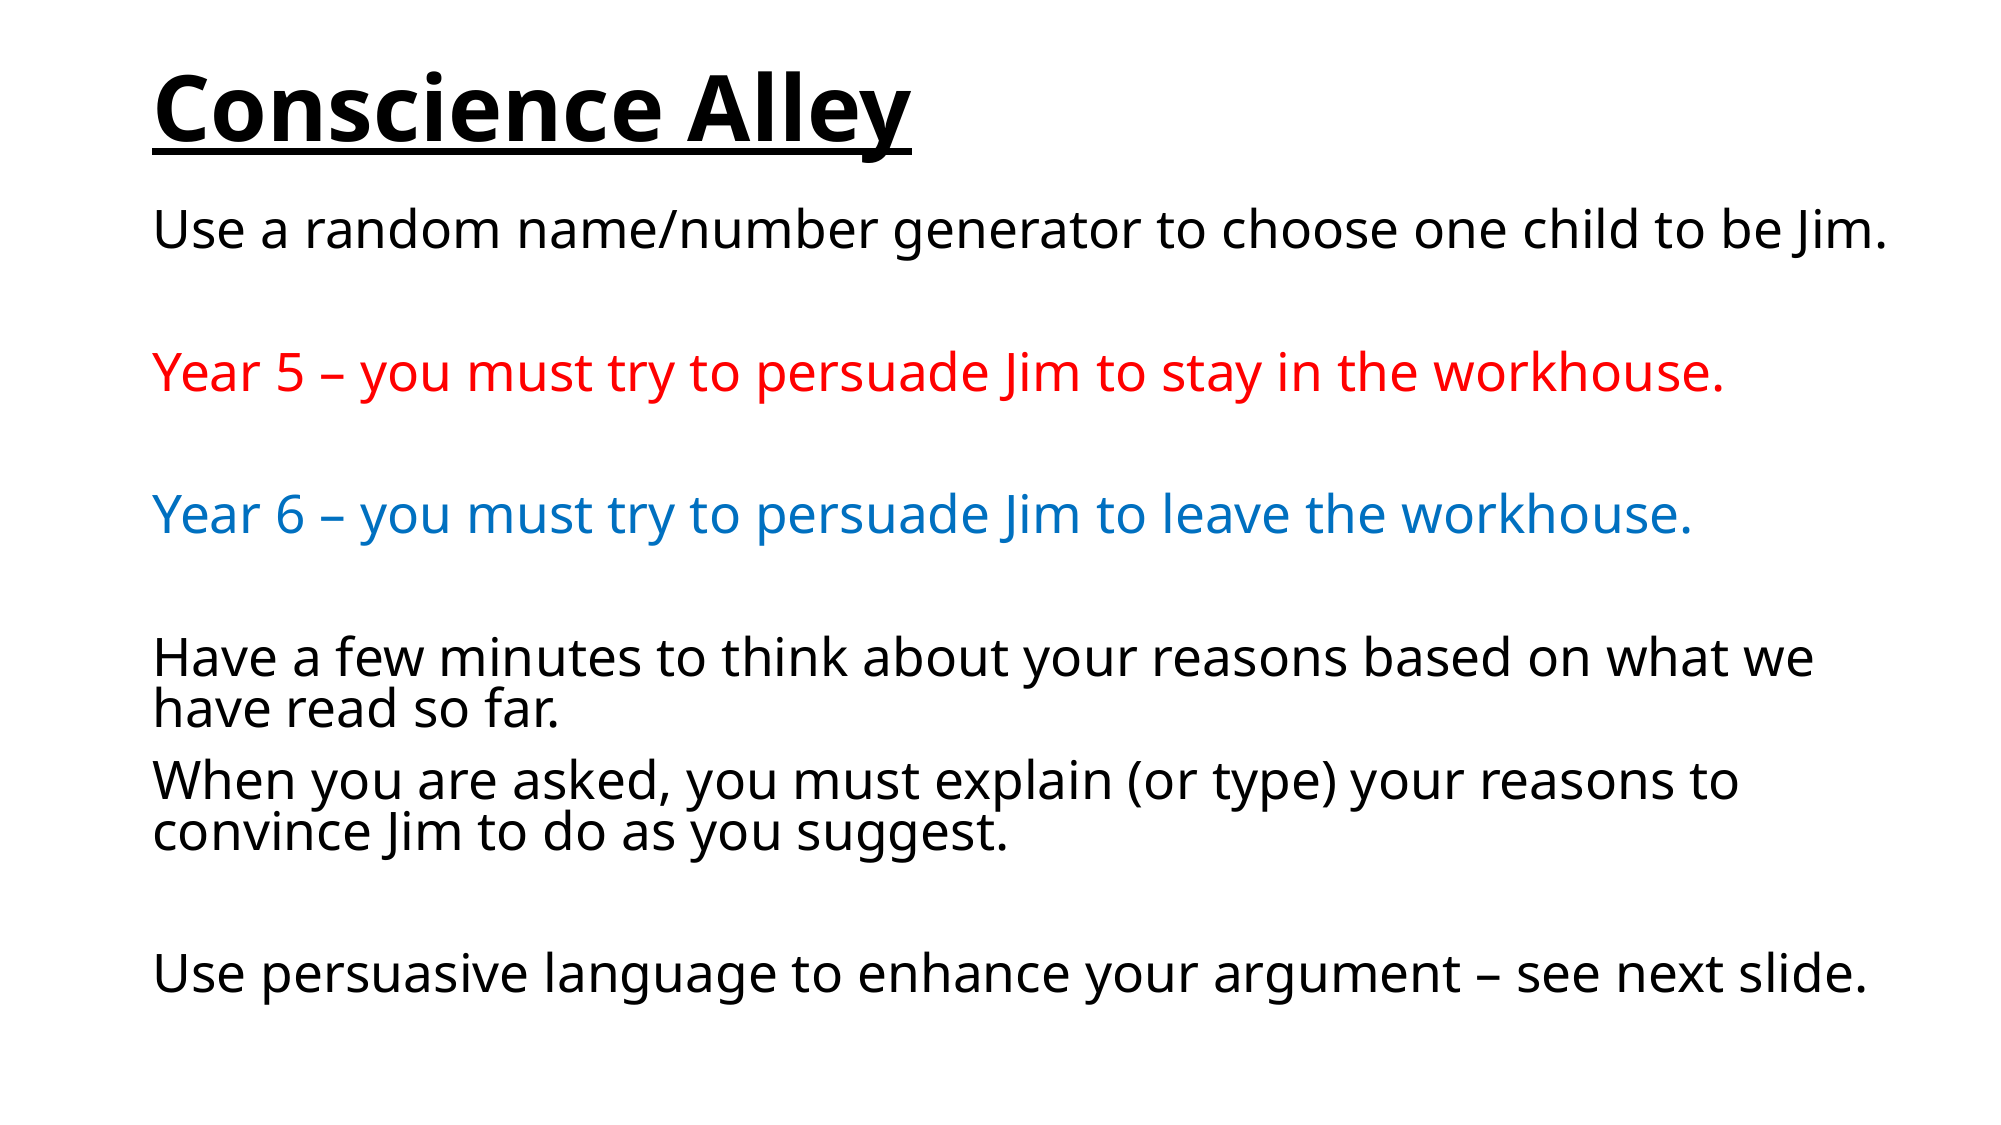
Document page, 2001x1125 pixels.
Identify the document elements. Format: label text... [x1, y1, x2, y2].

list Use a random name/number generator to choose one child to be Jim. Year 5 – you must try to persuade Jim to stay in the workhouse. Year 6 – you must try to persuade Jim to leave the workhouse. Have a few minutes to think about your reasons based on what we have read so far. When you are asked, you must explain (or type) your reasons to convince Jim to do as you suggest. Use persuasive language to enhance your argument – see next slide. [137, 200, 1914, 1105]
title Conscience Alley [137, 40, 1863, 183]
